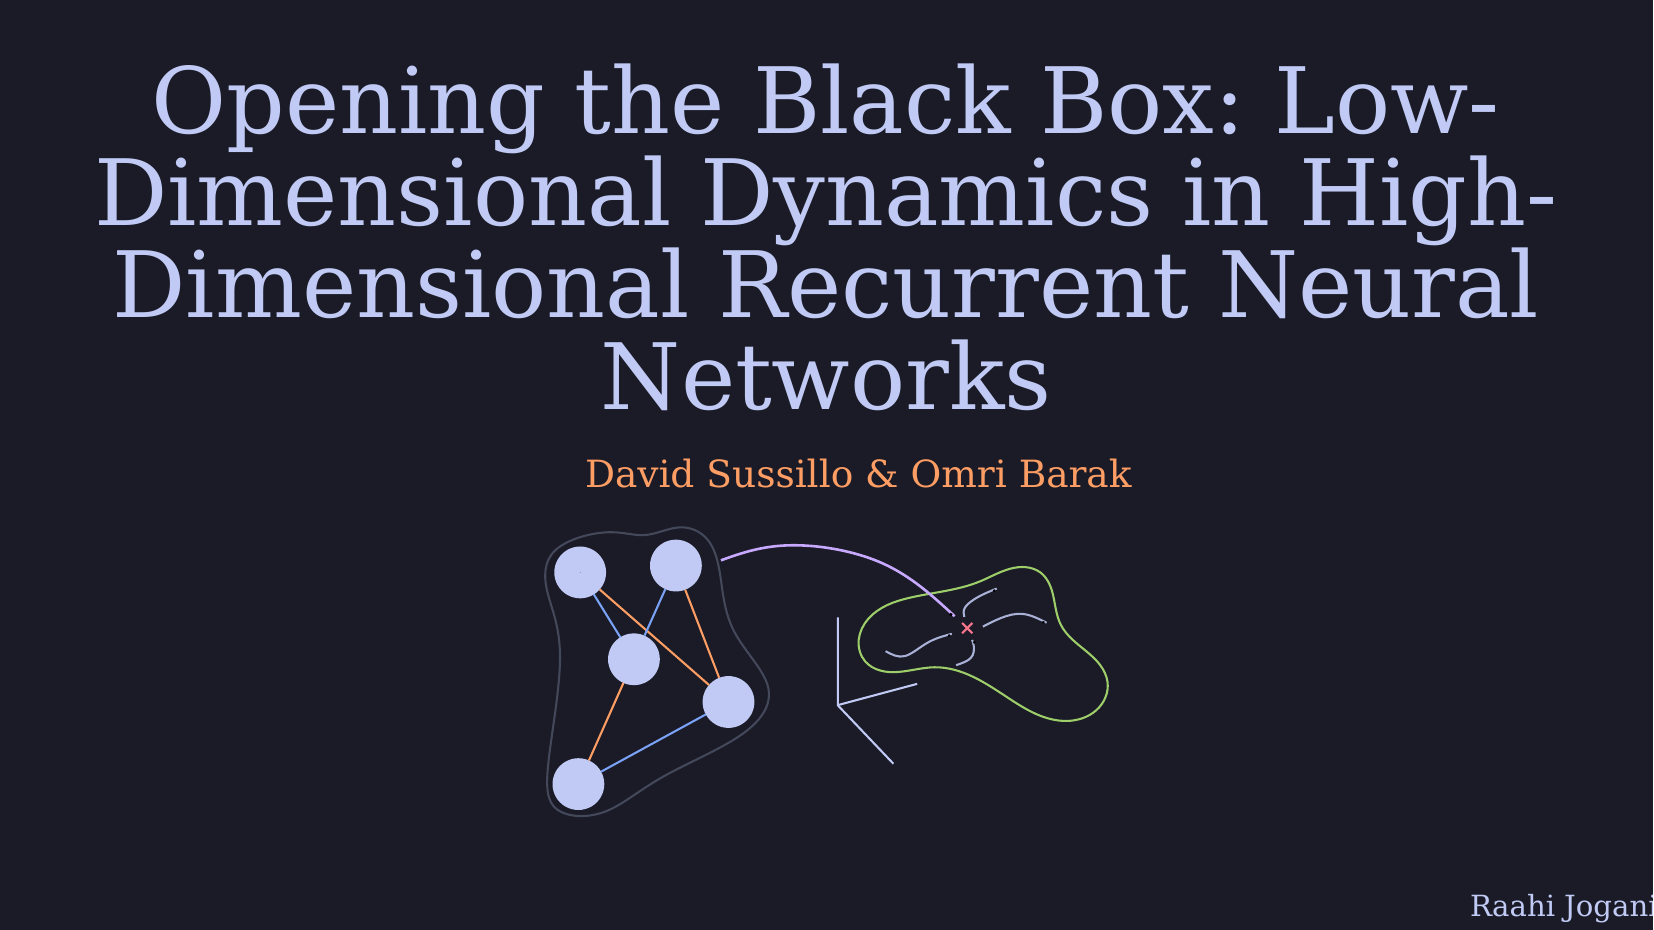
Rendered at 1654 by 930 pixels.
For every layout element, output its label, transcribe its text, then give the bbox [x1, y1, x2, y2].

picture [411, 412, 1242, 930]
title Opening the Black Box: Low-Dimensional Dynamics in High-Dimensional Recurrent Neural Networks [82, 61, 1571, 429]
text_box Raahi Jogani [1455, 885, 1653, 930]
